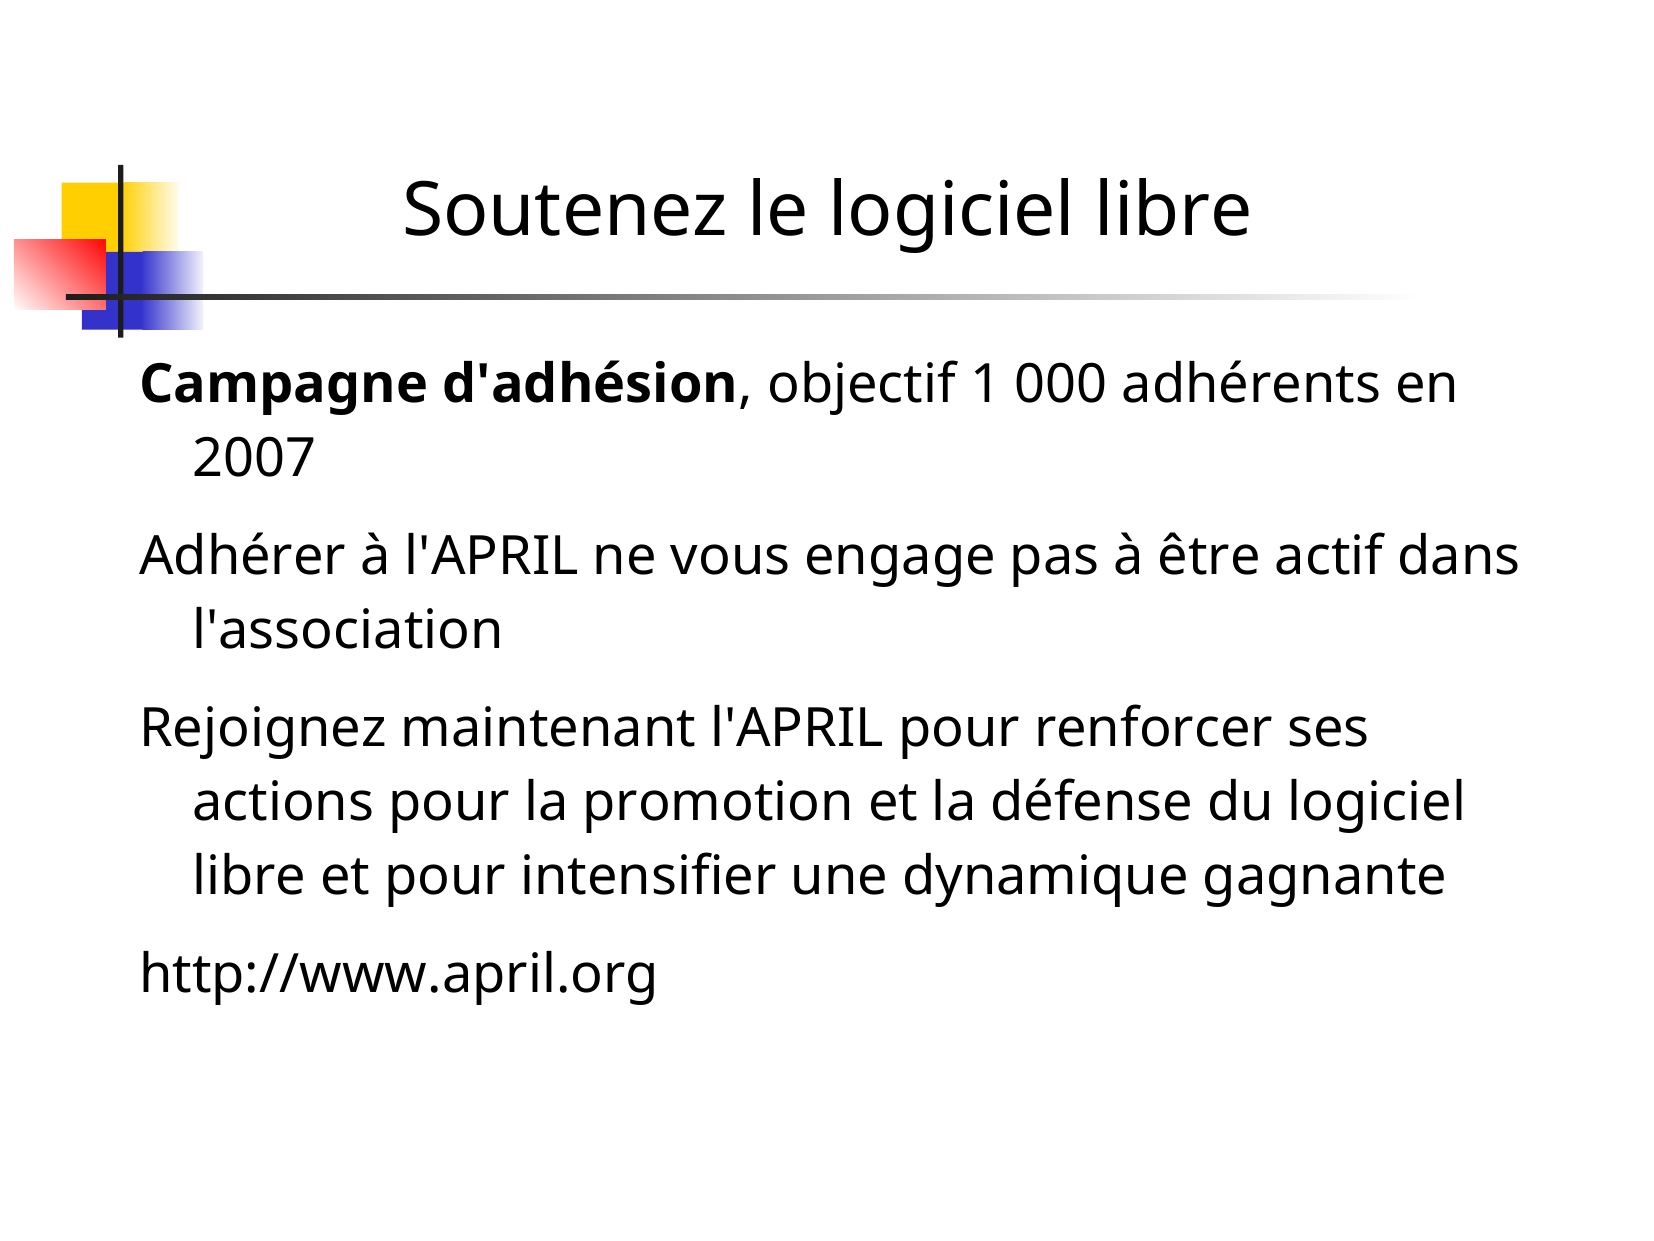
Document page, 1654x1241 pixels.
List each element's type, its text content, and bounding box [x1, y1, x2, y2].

title Soutenez le logiciel libre [121, 110, 1534, 303]
list Campagne d'adhésion, objectif 1 000 adhérents en 2007 Adhérer à l'APRIL ne vous engage pas à être actif dans l'association Rejoignez maintenant l'APRIL pour renforcer ses actions pour la promotion et la défense du logiciel libre et pour intensifier une dynamique gagnante http://www.april.org [121, 344, 1534, 1112]
